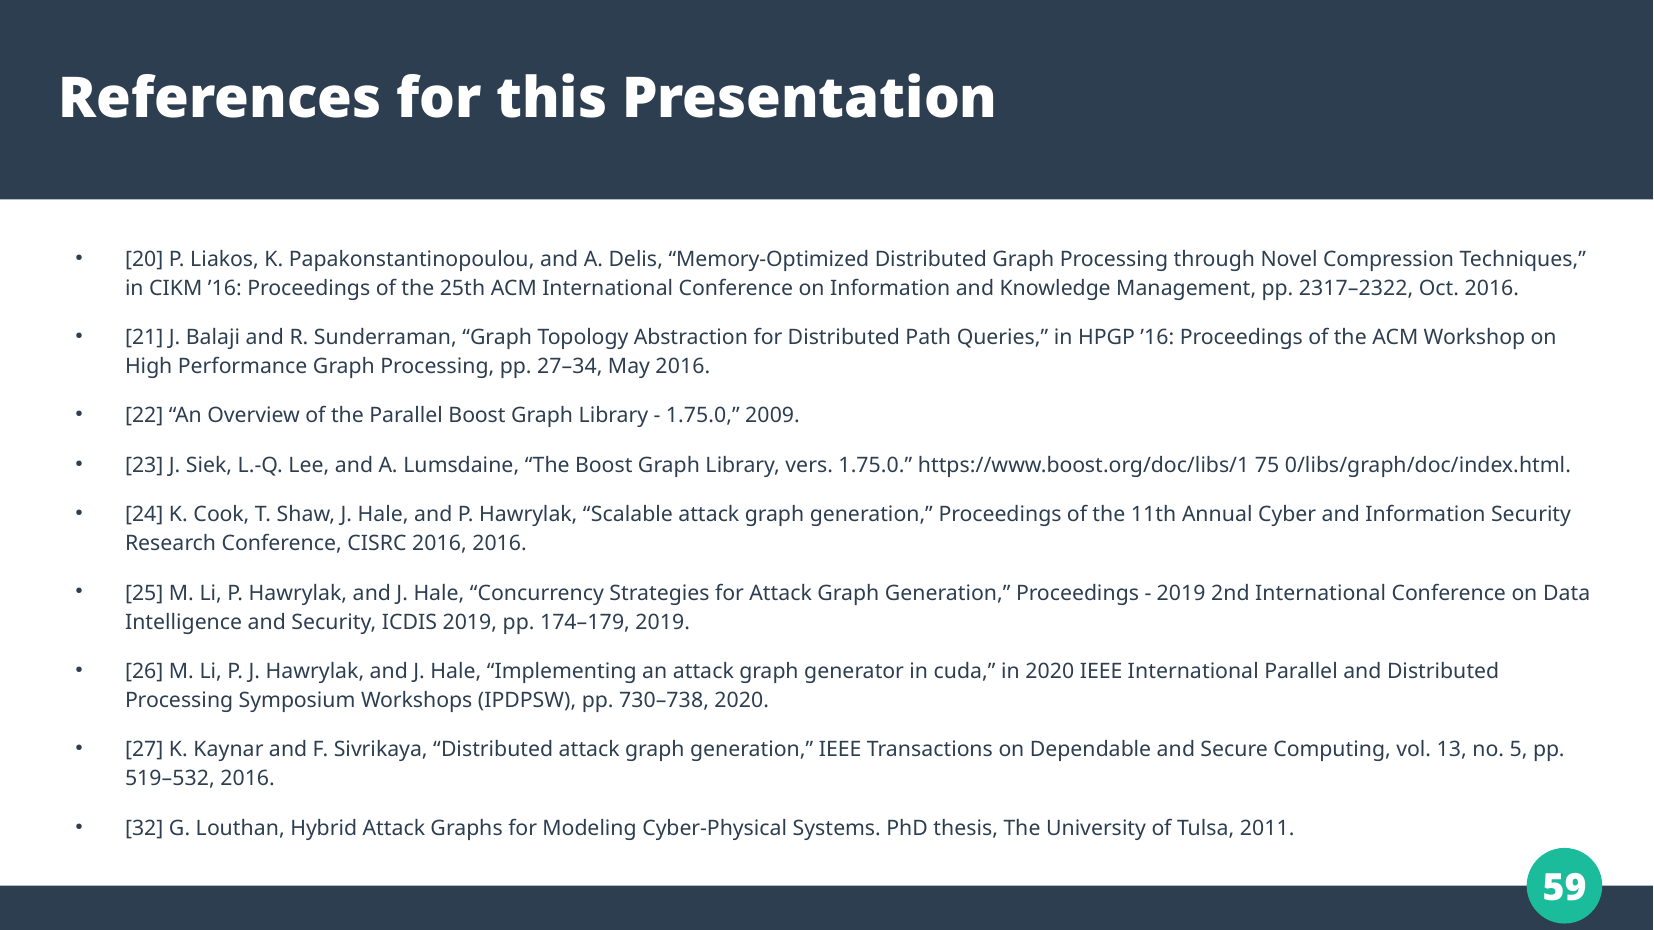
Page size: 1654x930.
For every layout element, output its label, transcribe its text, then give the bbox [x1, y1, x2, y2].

title References for this Presentation [58, 36, 1594, 155]
list [20] P. Liakos, K. Papakonstantinopoulou, and A. Delis, “Memory-Optimized Distributed Graph Processing through Novel Compression Techniques,” in CIKM ’16: Proceedings of the 25th ACM International Conference on Information and Knowledge Management, pp. 2317–2322, Oct. 2016. [21] J. Balaji and R. Sunderraman, “Graph Topology Abstraction for Distributed Path Queries,” in HPGP ’16: Proceedings of the ACM Workshop on High Performance Graph Processing, pp. 27–34, May 2016. [22] “An Overview of the Parallel Boost Graph Library - 1.75.0,” 2009. [23] J. Siek, L.-Q. Lee, and A. Lumsdaine, “The Boost Graph Library, vers. 1.75.0.” https://www.boost.org/doc/libs/1 75 0/libs/graph/doc/index.html. [24] K. Cook, T. Shaw, J. Hale, and P. Hawrylak, “Scalable attack graph generation,” Proceedings of the 11th Annual Cyber and Information Security Research Conference, CISRC 2016, 2016. [25] M. Li, P. Hawrylak, and J. Hale, “Concurrency Strategies for Attack Graph Generation,” Proceedings - 2019 2nd International Conference on Data Intelligence and Security, ICDIS 2019, pp. 174–179, 2019. [26] M. Li, P. J. Hawrylak, and J. Hale, “Implementing an attack graph generator in cuda,” in 2020 IEEE International Parallel and Distributed Processing Symposium Workshops (IPDPSW), pp. 730–738, 2020. [27] K. Kaynar and F. Sivrikaya, “Distributed attack graph generation,” IEEE Transactions on Dependable and Secure Computing, vol. 13, no. 5, pp. 519–532, 2016. [32] G. Louthan, Hybrid Attack Graphs for Modeling Cyber-Physical Systems. PhD thesis, The University of Tulsa, 2011. [58, 243, 1594, 864]
